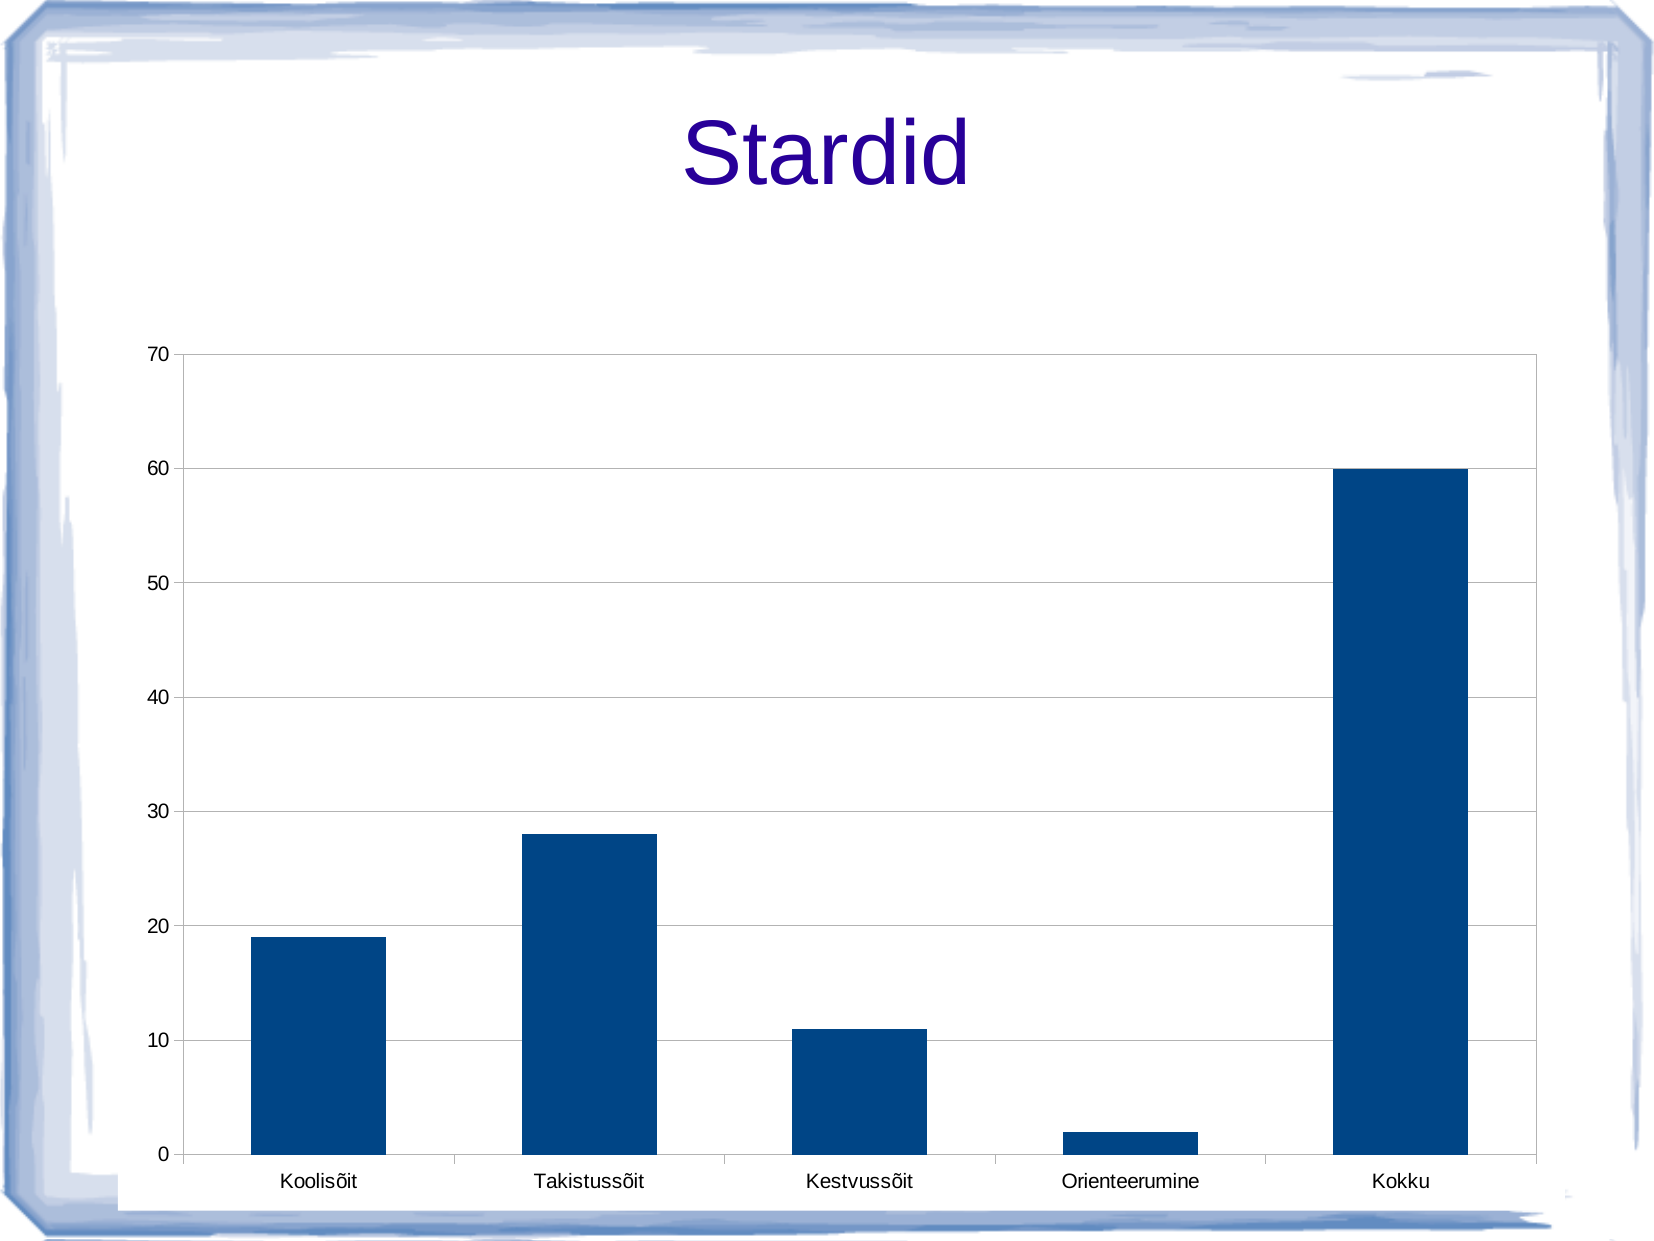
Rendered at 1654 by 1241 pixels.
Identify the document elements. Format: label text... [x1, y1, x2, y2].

title Stardid [82, 49, 1571, 257]
chart [117, 324, 1565, 1211]
picture [0, 0, 1654, 1241]
